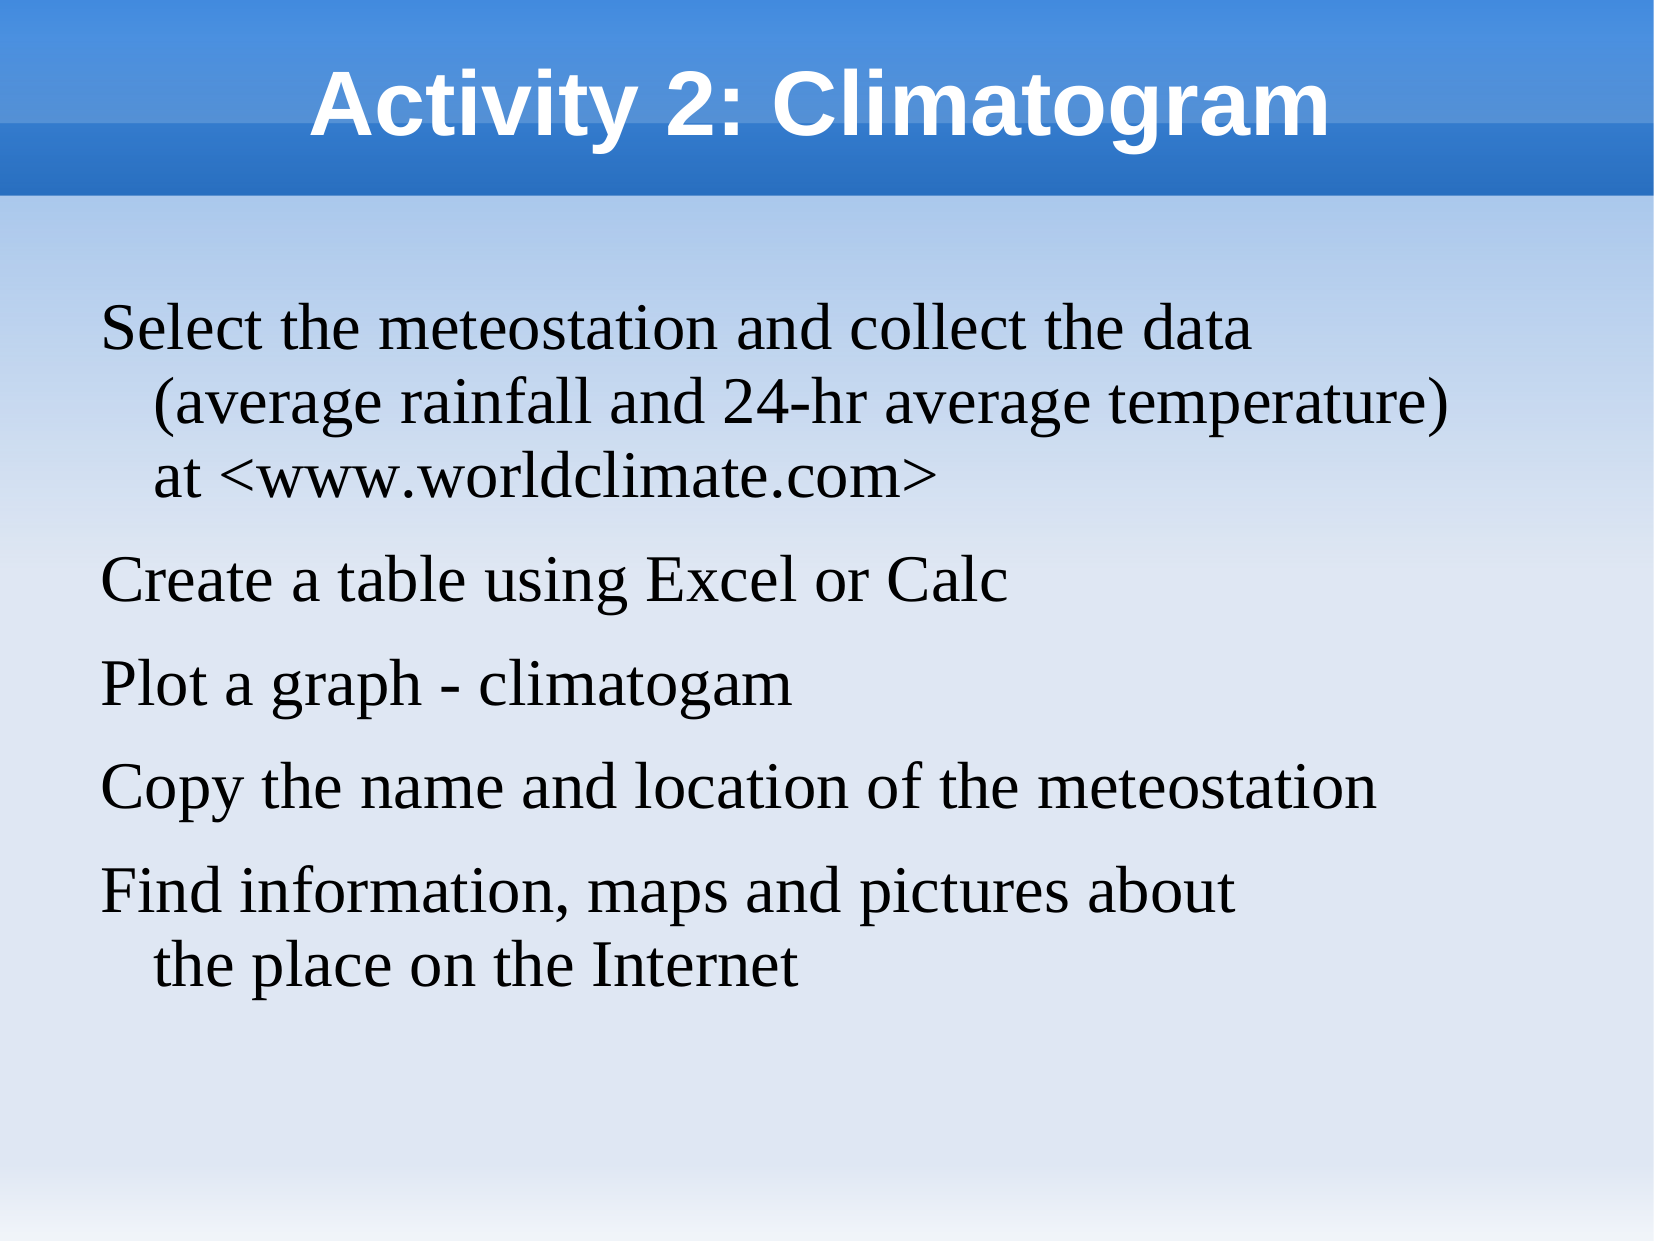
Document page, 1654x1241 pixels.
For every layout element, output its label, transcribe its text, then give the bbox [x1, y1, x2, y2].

list Select the meteostation and collect the data (average rainfall and 24-hr average temperature) at <www.worldclimate.com> Create a table using Excel or Calc Plot a graph - climatogam Copy the name and location of the meteostation Find information, maps and pictures about the place on the Internet [82, 290, 1571, 1109]
picture [0, 0, 1654, 1241]
title Activity 2: Climatogram [76, 0, 1565, 208]
